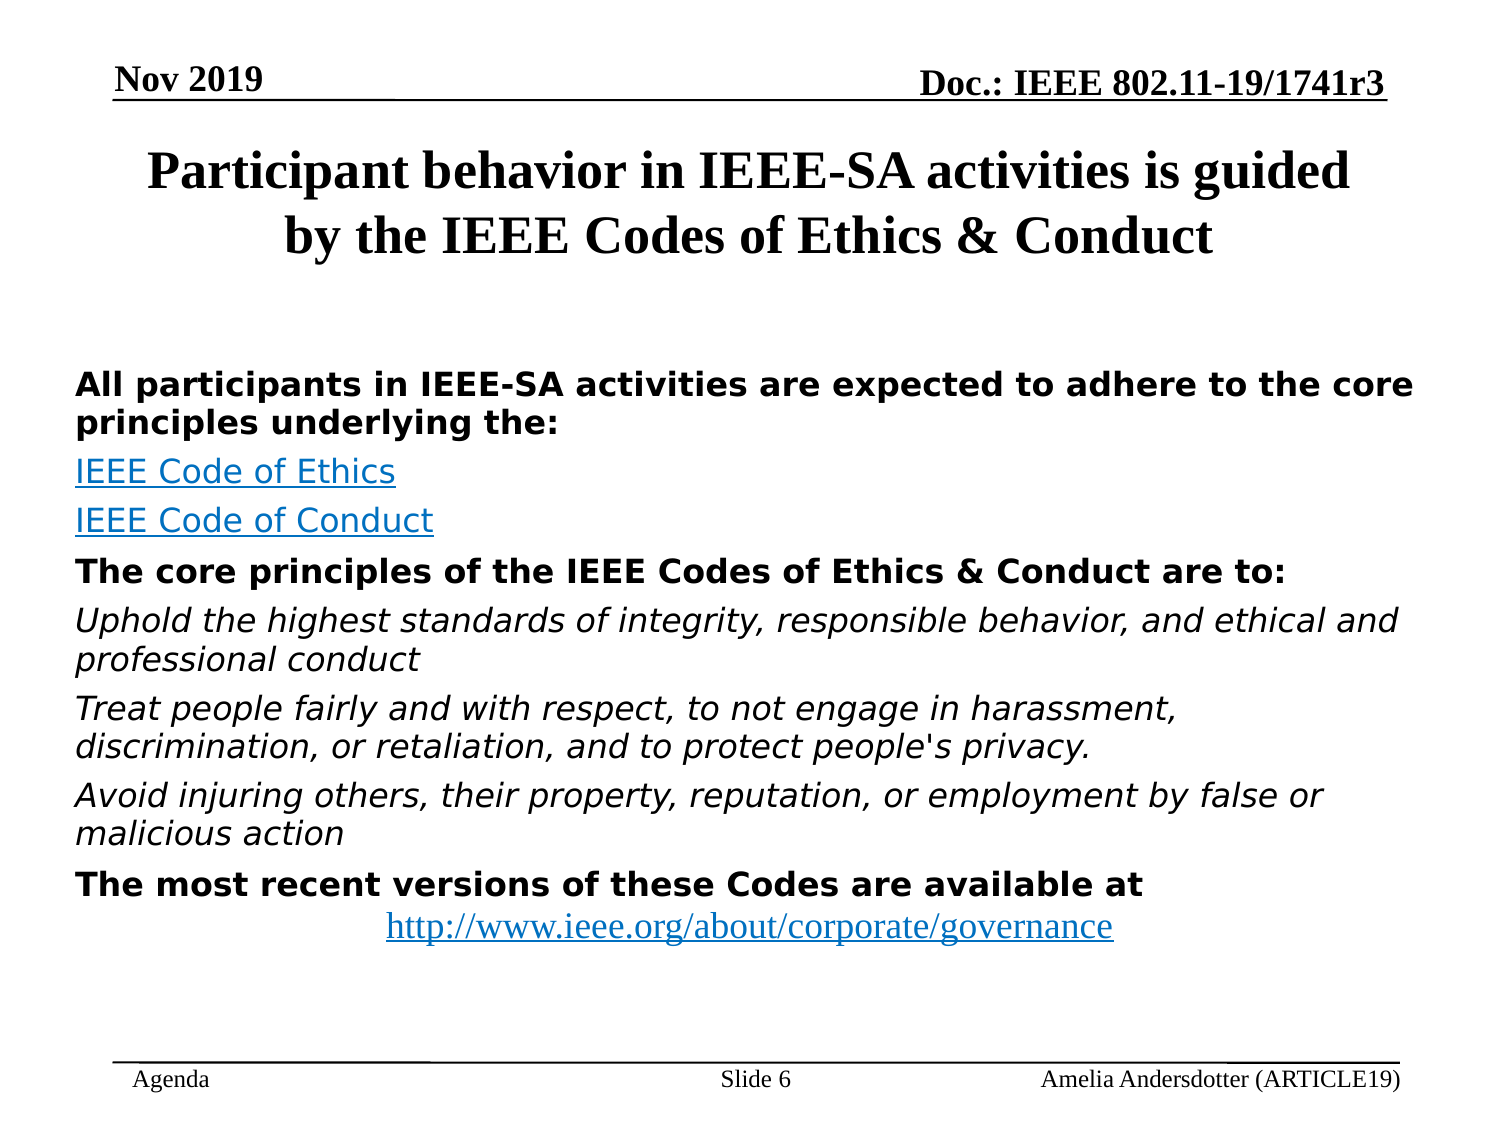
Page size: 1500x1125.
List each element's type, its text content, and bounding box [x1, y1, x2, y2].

text_box Slide <number> [712, 1062, 799, 1122]
subtitle All participants in IEEE-SA activities are expected to adhere to the core principles underlying the: IEEE Code of Ethics IEEE Code of Conduct The core principles of the IEEE Codes of Ethics & Conduct are to: Uphold the highest standards of integrity, responsible behavior, and ethical and professional conduct Treat people fairly and with respect, to not engage in harassment, discrimination, or retaliation, and to protect people's privacy. Avoid injuring others, their property, reputation, or employment by false or malicious action The most recent versions of these Codes are available at http://www.ieee.org/about/corporate/governance [75, 367, 1425, 945]
text_box Nov 2019 [114, 54, 422, 99]
text_box Amelia Andersdotter (ARTICLE19) [878, 1062, 1401, 1092]
text_box Participant behavior in IEEE-SA activities is guided by the IEEE Codes of Ethics & Conduct [112, 112, 1387, 287]
